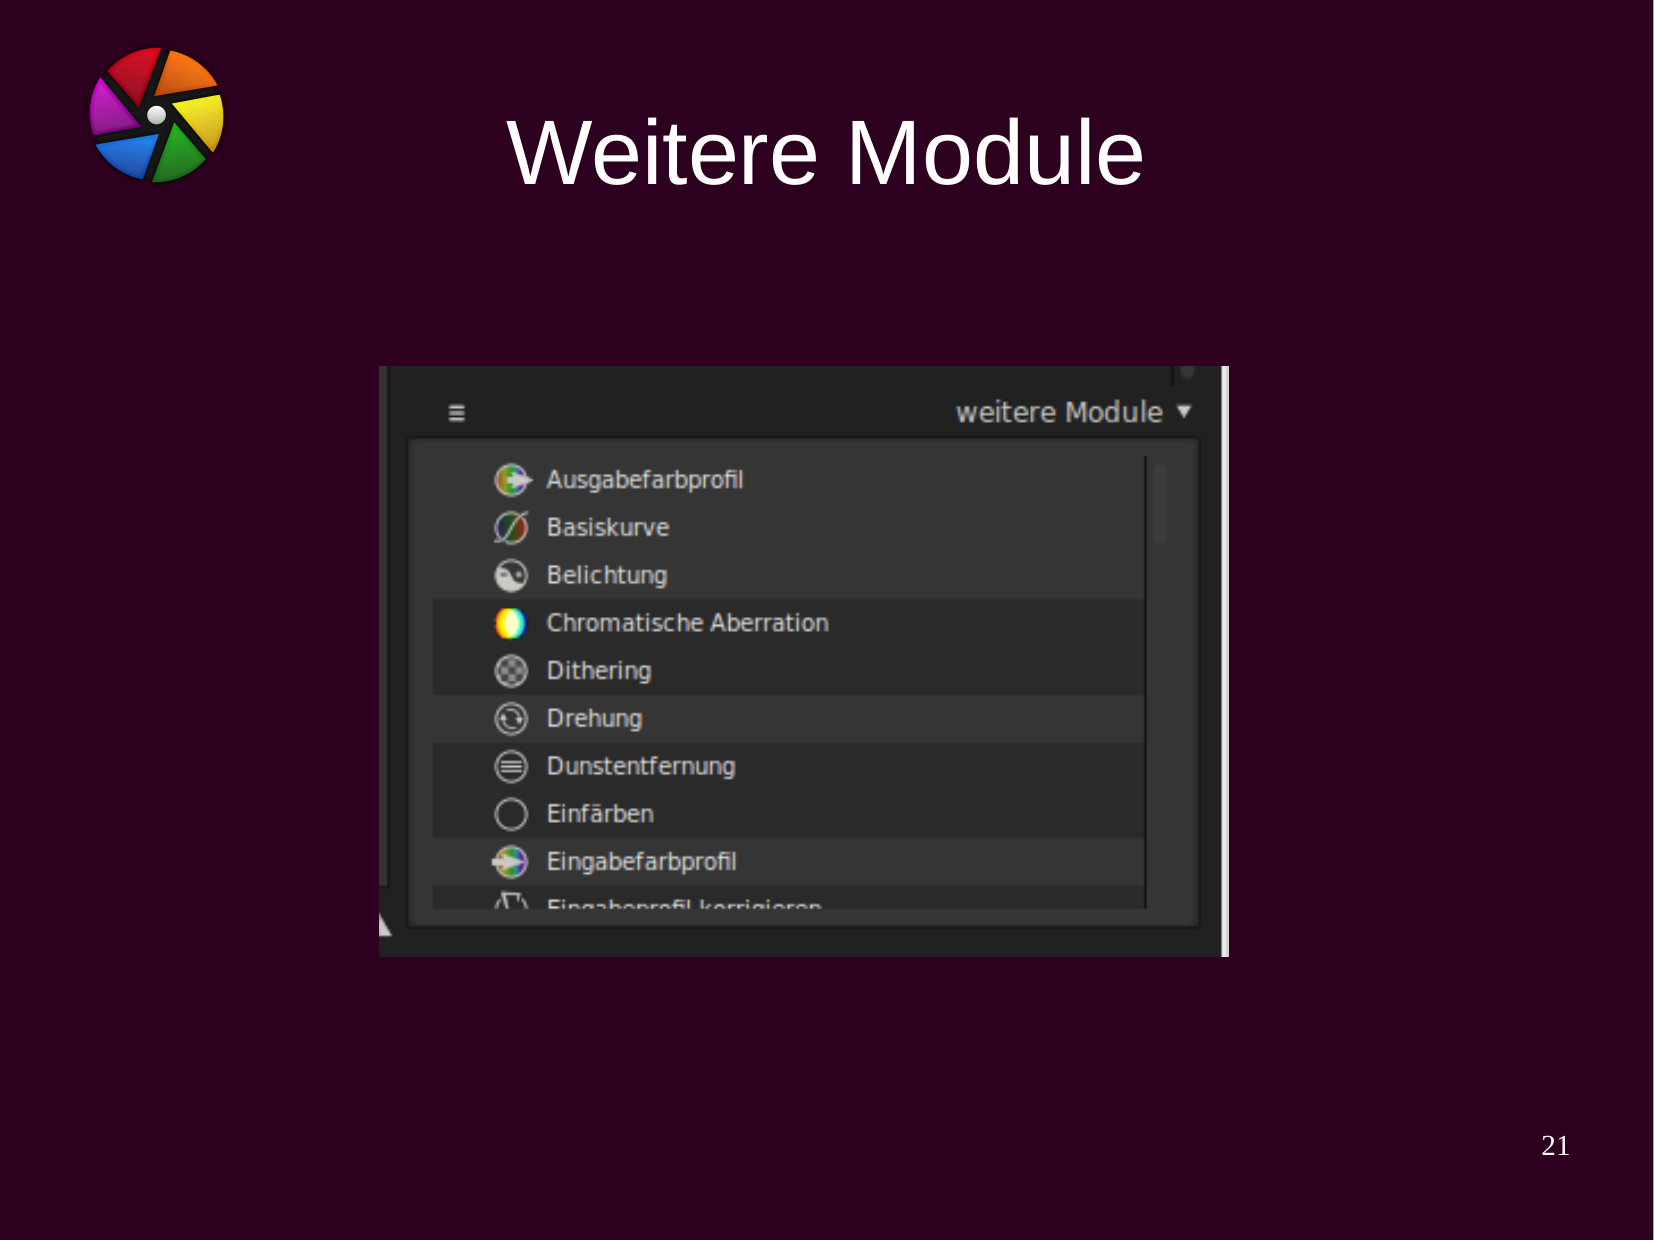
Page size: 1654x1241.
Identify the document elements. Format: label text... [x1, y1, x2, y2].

title Weitere Module [82, 49, 1571, 257]
picture [379, 366, 1229, 957]
picture [82, 41, 231, 189]
